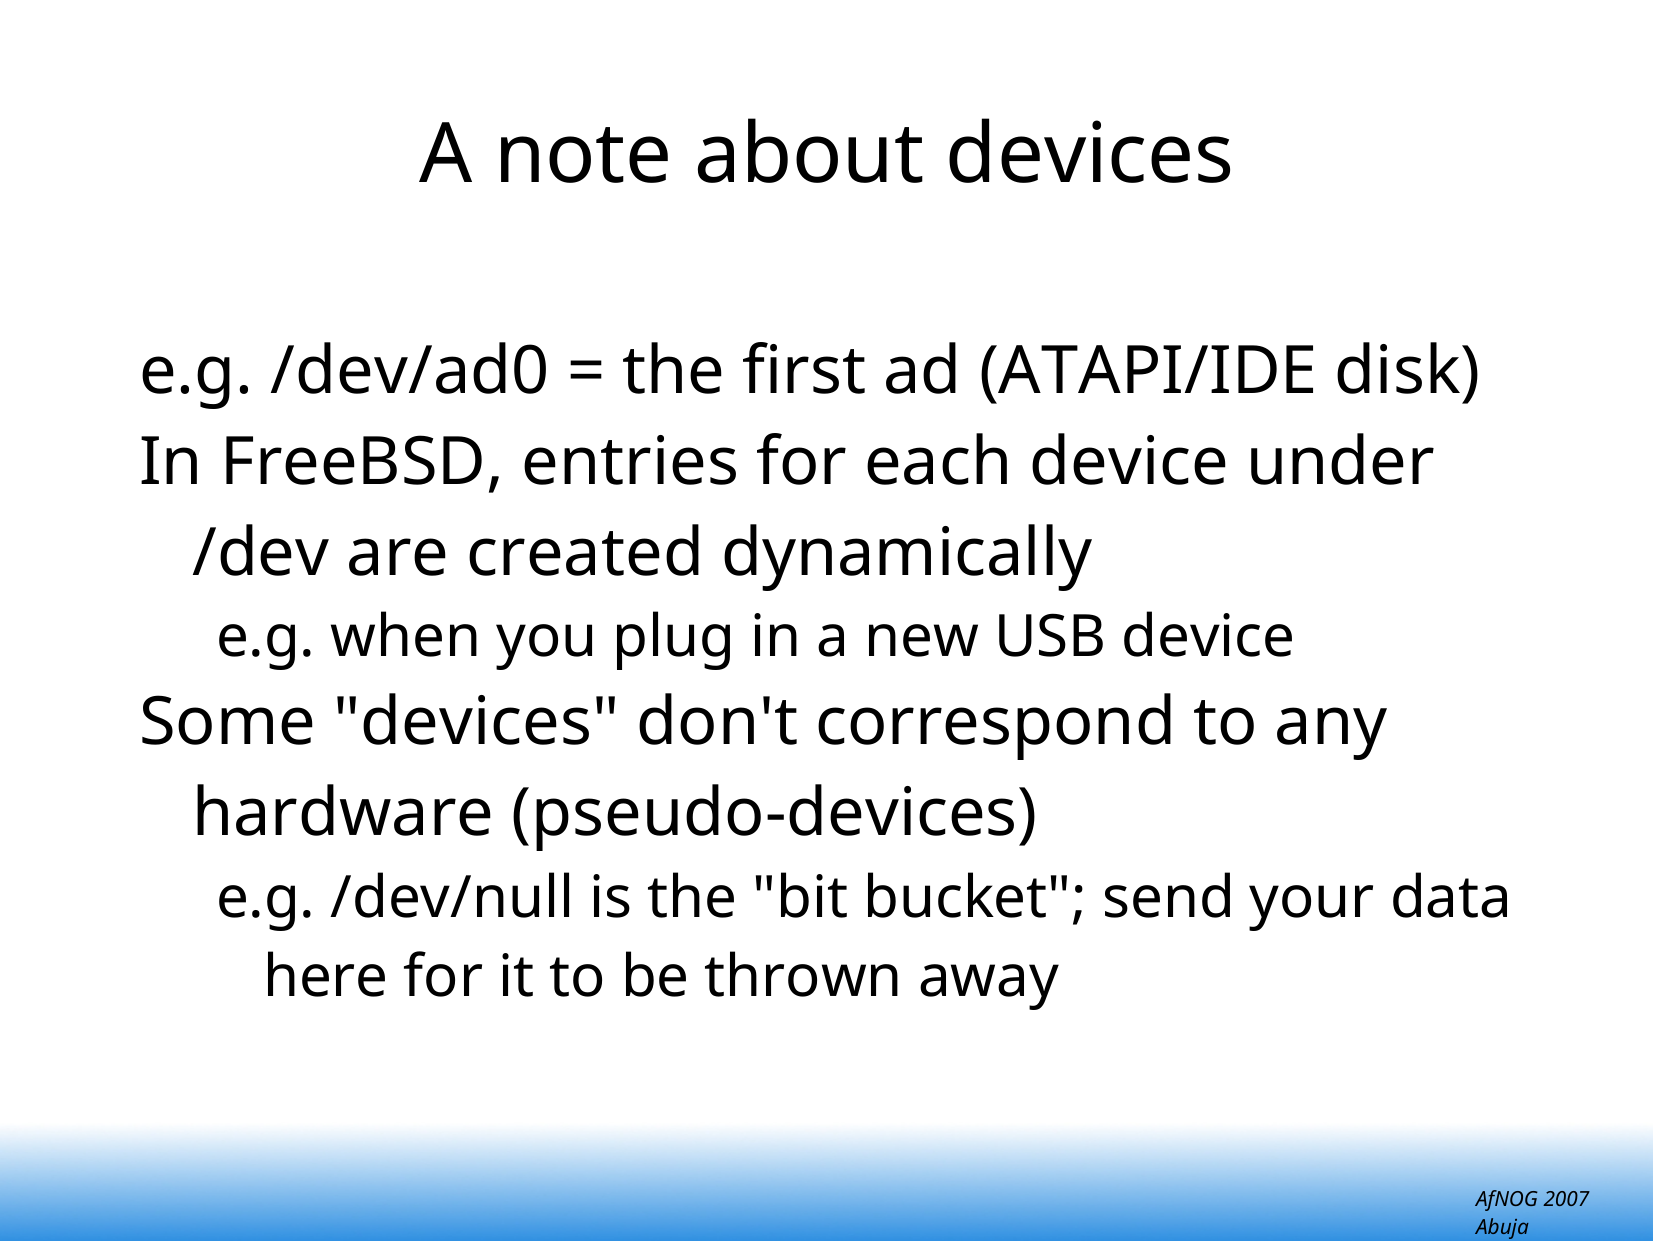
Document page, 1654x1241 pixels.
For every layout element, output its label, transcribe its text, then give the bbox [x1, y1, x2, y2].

title A note about devices [121, 46, 1534, 254]
list e.g. /dev/ad0 = the first ad (ATAPI/IDE disk) In FreeBSD, entries for each device under /dev are created dynamically e.g. when you plug in a new USB device Some "devices" don't correspond to any hardware (pseudo-devices) e.g. /dev/null is the "bit bucket"; send your data here for it to be thrown away [121, 322, 1561, 1133]
picture [0, 1122, 1653, 1241]
